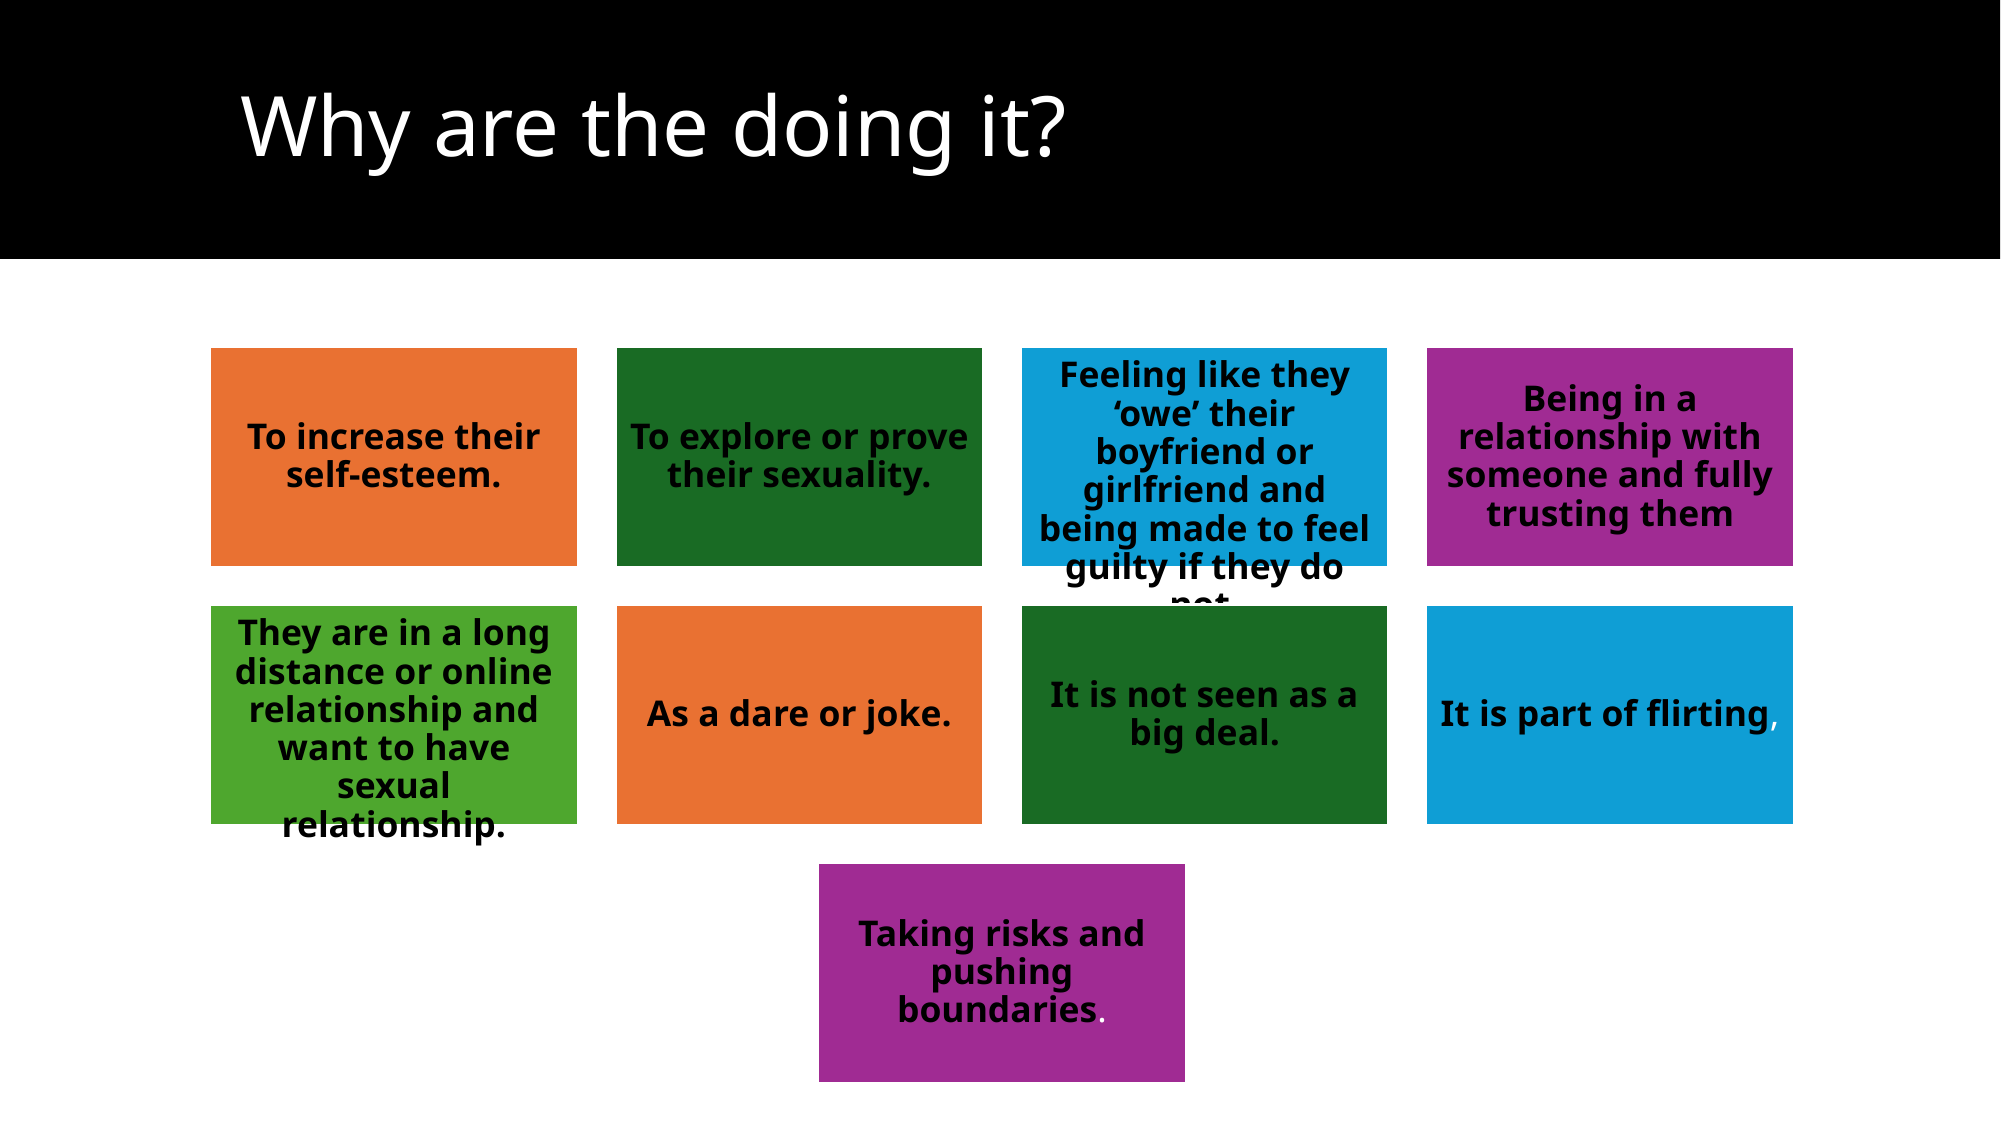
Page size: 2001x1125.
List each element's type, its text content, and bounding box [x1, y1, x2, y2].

text_box Being in a relationship with someone and fully trusting them [1425, 346, 1795, 568]
text_box It is not seen as a big deal. [1020, 604, 1389, 826]
text_box To explore or prove their sexuality. [615, 346, 984, 568]
text_box [0, 0, 2000, 1125]
text_box Feeling like they ‘owe’ their boyfriend or girlfriend and being made to feel guilty if they do not. [1020, 346, 1389, 568]
text_box It is part of flirting, [1425, 604, 1795, 826]
text_box To increase their self-esteem. [209, 346, 579, 568]
text_box They are in a long distance or online relationship and want to have sexual relationship. [209, 604, 579, 826]
text_box Taking risks and pushing boundaries. [817, 862, 1187, 1084]
title Why are the doing it? [225, 57, 1873, 202]
text_box As a dare or joke. [615, 604, 984, 826]
